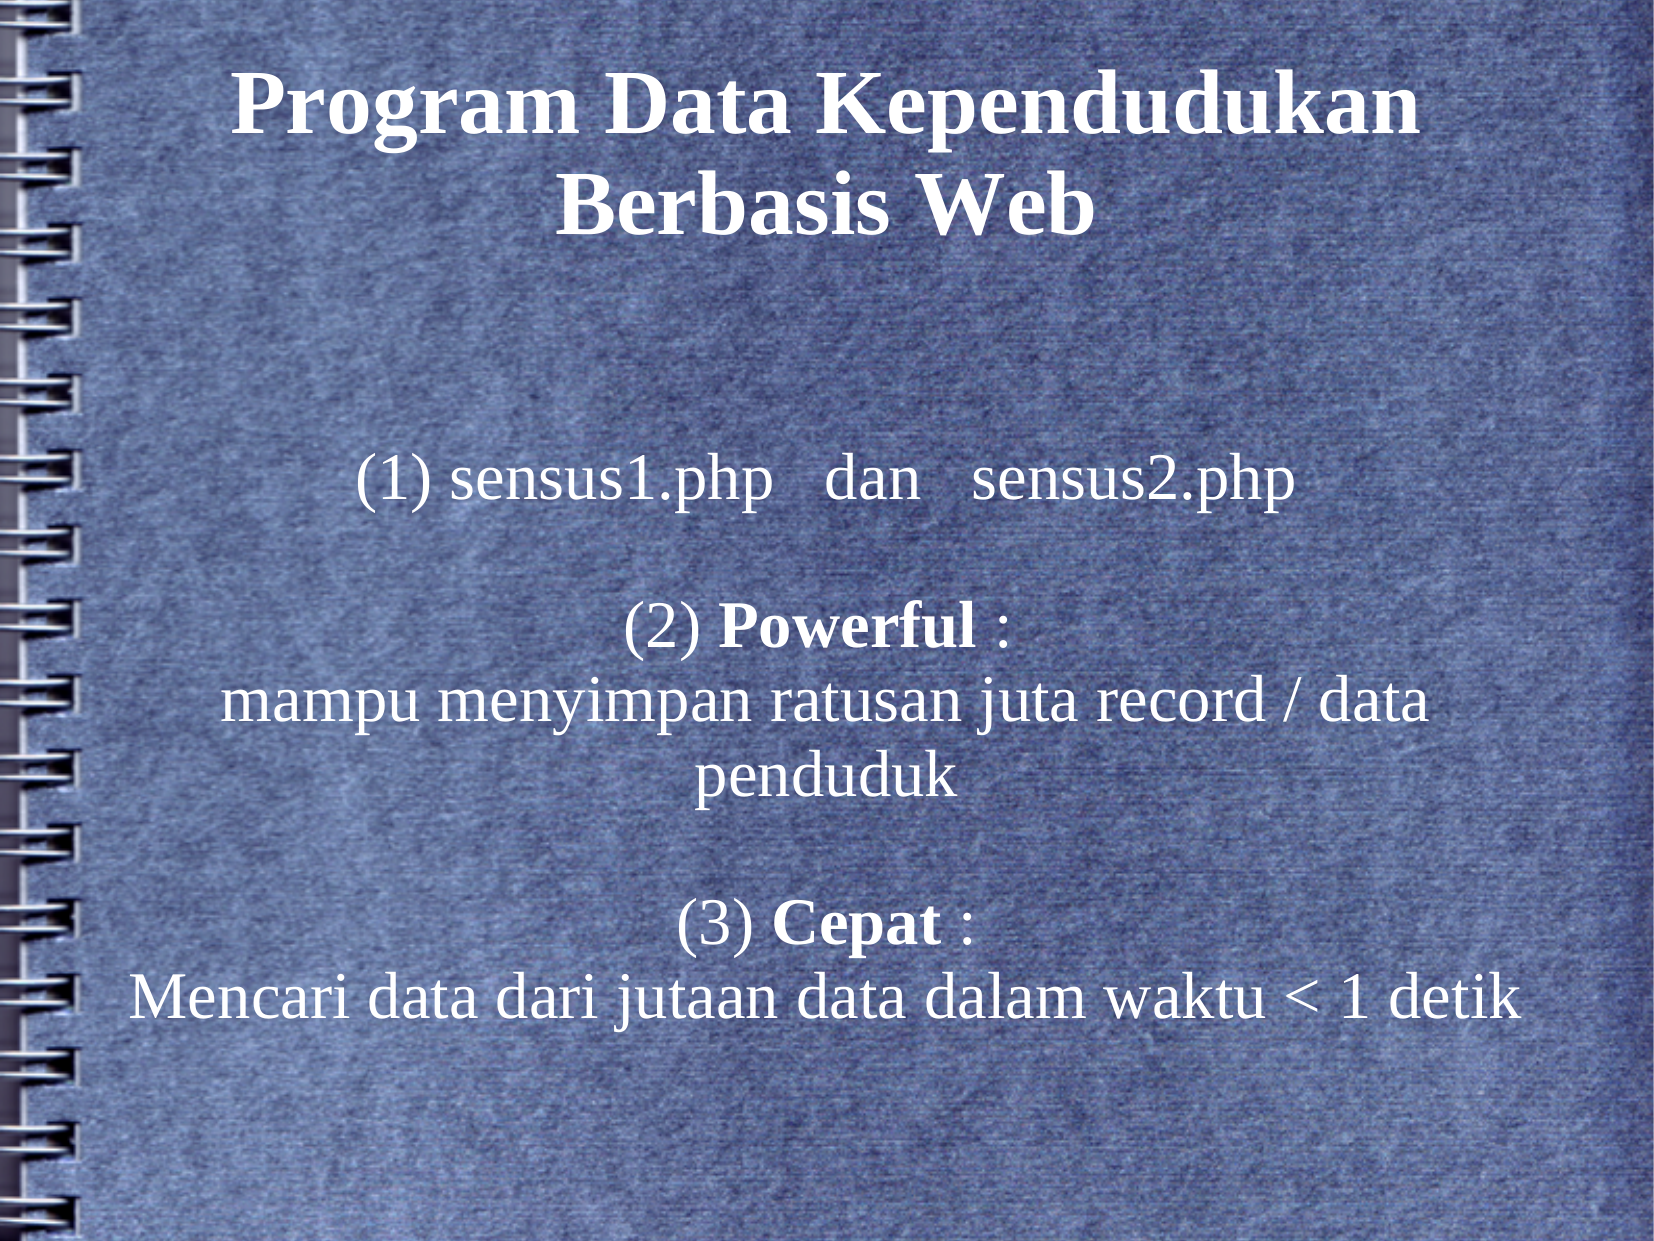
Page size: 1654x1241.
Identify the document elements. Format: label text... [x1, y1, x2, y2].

picture [0, 0, 1654, 1241]
subtitle (1) sensus1.php dan sensus2.php (2) Powerful : mampu menyimpan ratusan juta record / data penduduk (3) Cepat : Mencari data dari jutaan data dalam waktu < 1 detik [82, 297, 1571, 1102]
title Program Data Kependudukan Berbasis Web [82, 51, 1571, 255]
